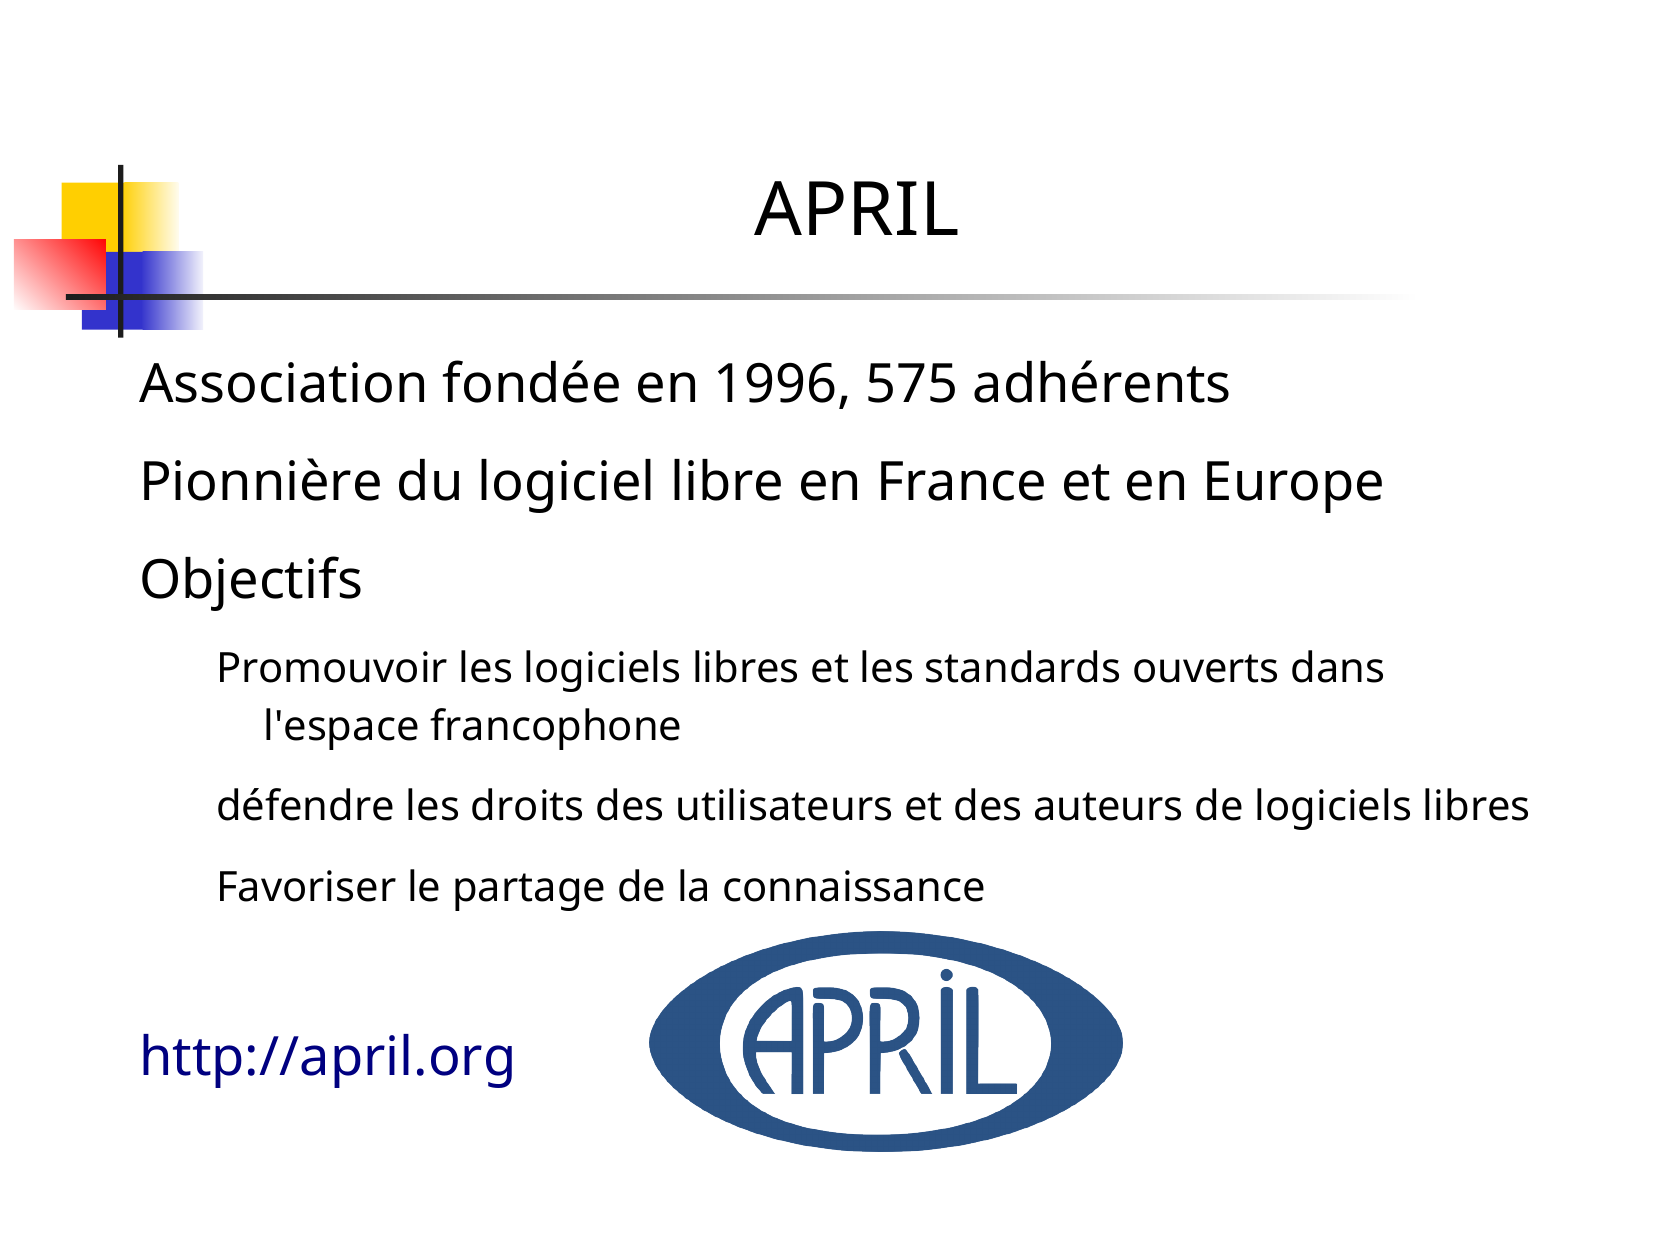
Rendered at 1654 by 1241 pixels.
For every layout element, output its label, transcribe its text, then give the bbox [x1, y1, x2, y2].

list Association fondée en 1996, 575 adhérents Pionnière du logiciel libre en France et en Europe Objectifs Promouvoir les logiciels libres et les standards ouverts dans l'espace francophone défendre les droits des utilisateurs et des auteurs de logiciels libres Favoriser le partage de la connaissance http://april.org [121, 344, 1534, 1127]
picture [649, 931, 1123, 1152]
title APRIL [121, 102, 1534, 311]
